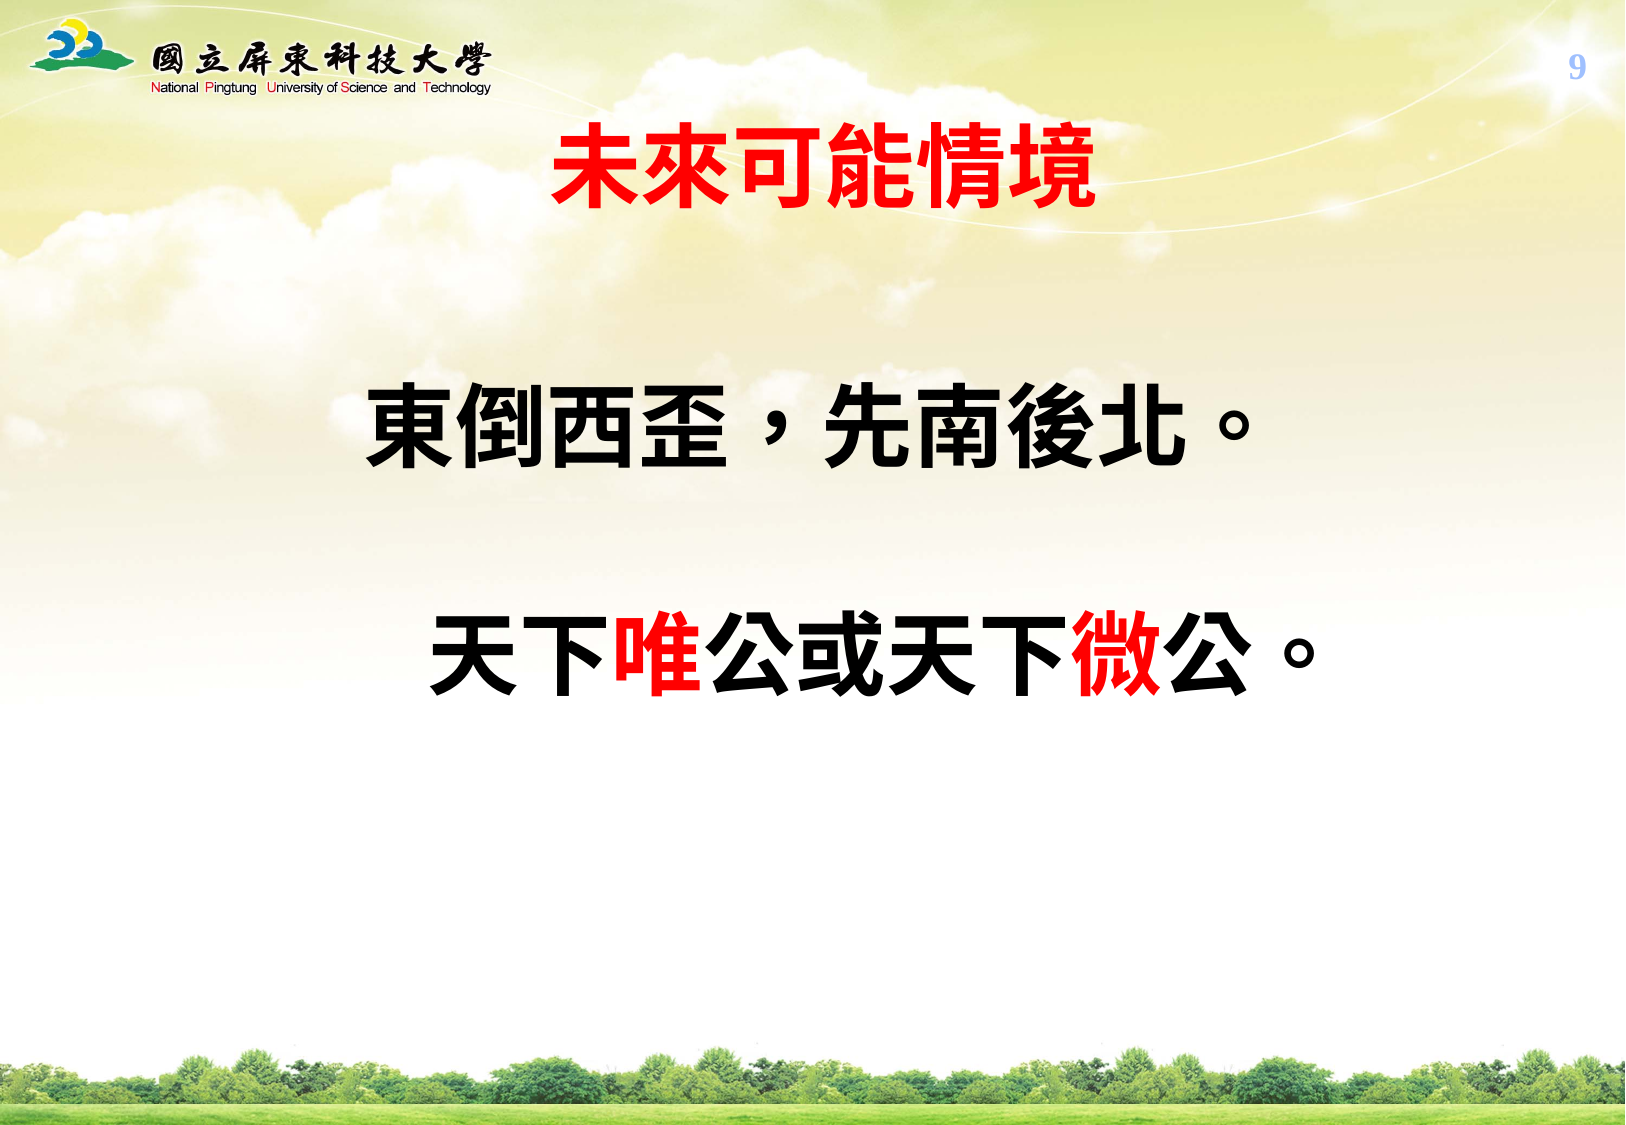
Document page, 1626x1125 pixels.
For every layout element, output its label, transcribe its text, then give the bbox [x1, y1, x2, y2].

text_box 天下唯公或天下微公。 [413, 590, 1361, 715]
text_box 東倒西歪，先南後北。 [290, 361, 1354, 487]
text_box 未來可能情境 [139, 101, 1510, 227]
picture [0, 0, 1625, 1125]
